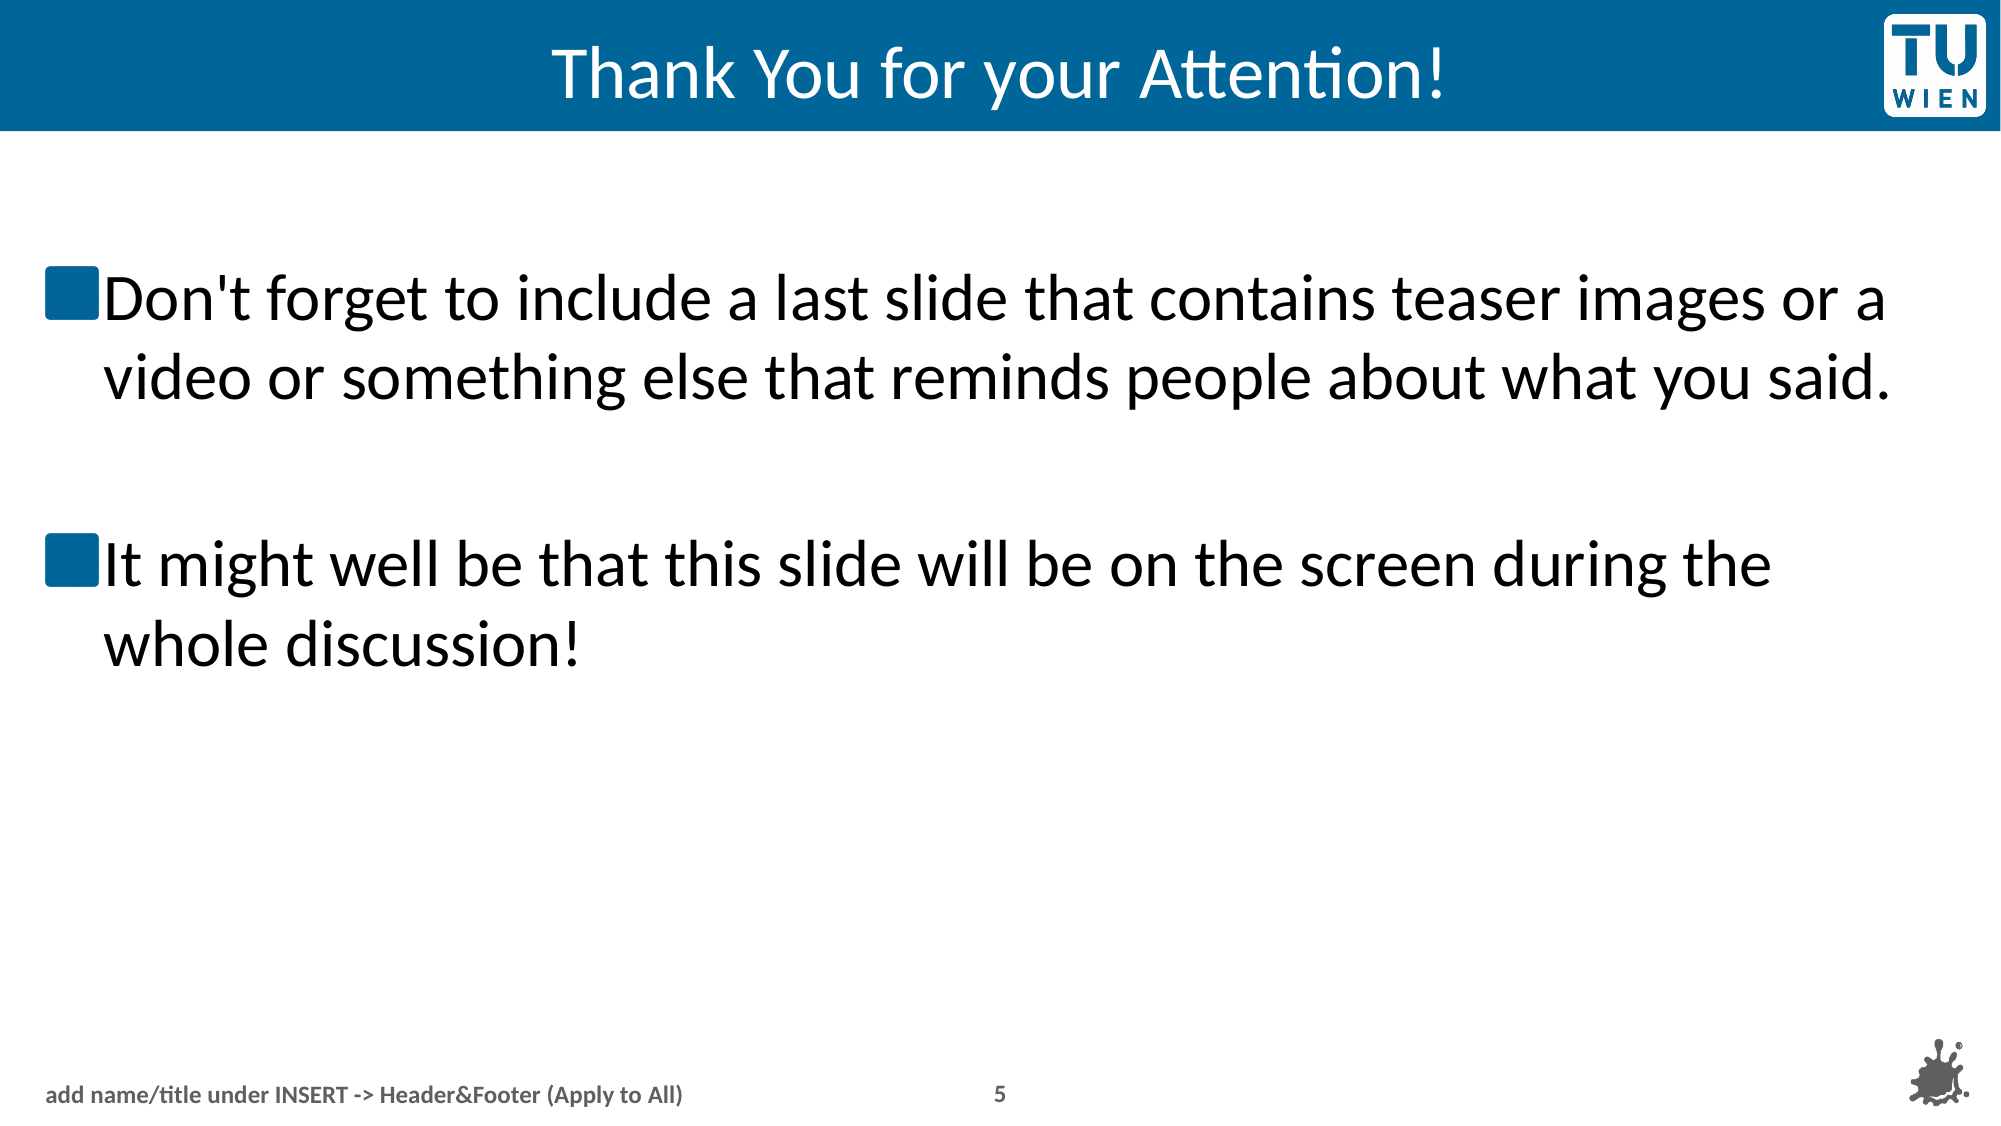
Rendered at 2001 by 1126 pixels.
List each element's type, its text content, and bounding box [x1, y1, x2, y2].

slide_number <number> [882, 1067, 1119, 1118]
picture [1885, 15, 1985, 116]
list Don't forget to include a last slide that contains teaser images or a video or something else that reminds people about what you said. It might well be that this slide will be on the screen during the whole discussion! [25, 150, 1970, 1049]
title Thank You for your Attention! [137, 6, 1863, 132]
footer add name/title under INSERT -> Header&Footer (Apply to All) [25, 1068, 837, 1118]
